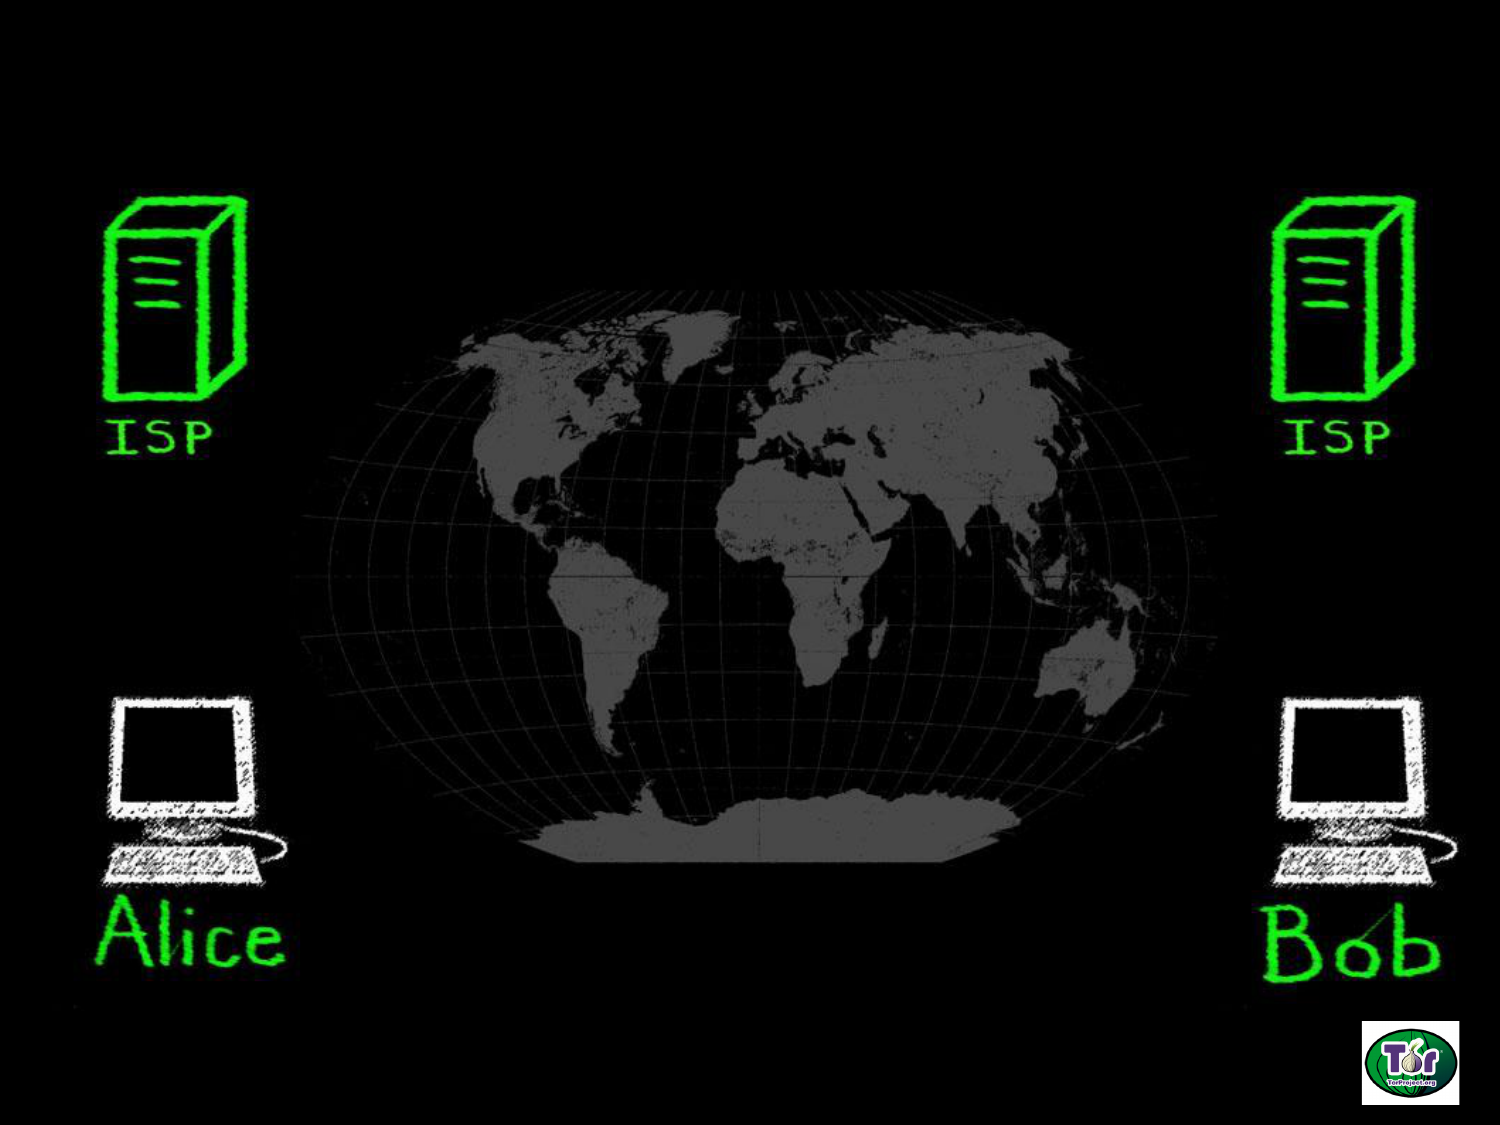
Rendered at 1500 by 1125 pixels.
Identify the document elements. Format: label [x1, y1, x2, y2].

text_box [51, 144, 1467, 1011]
picture [1361, 1021, 1460, 1105]
